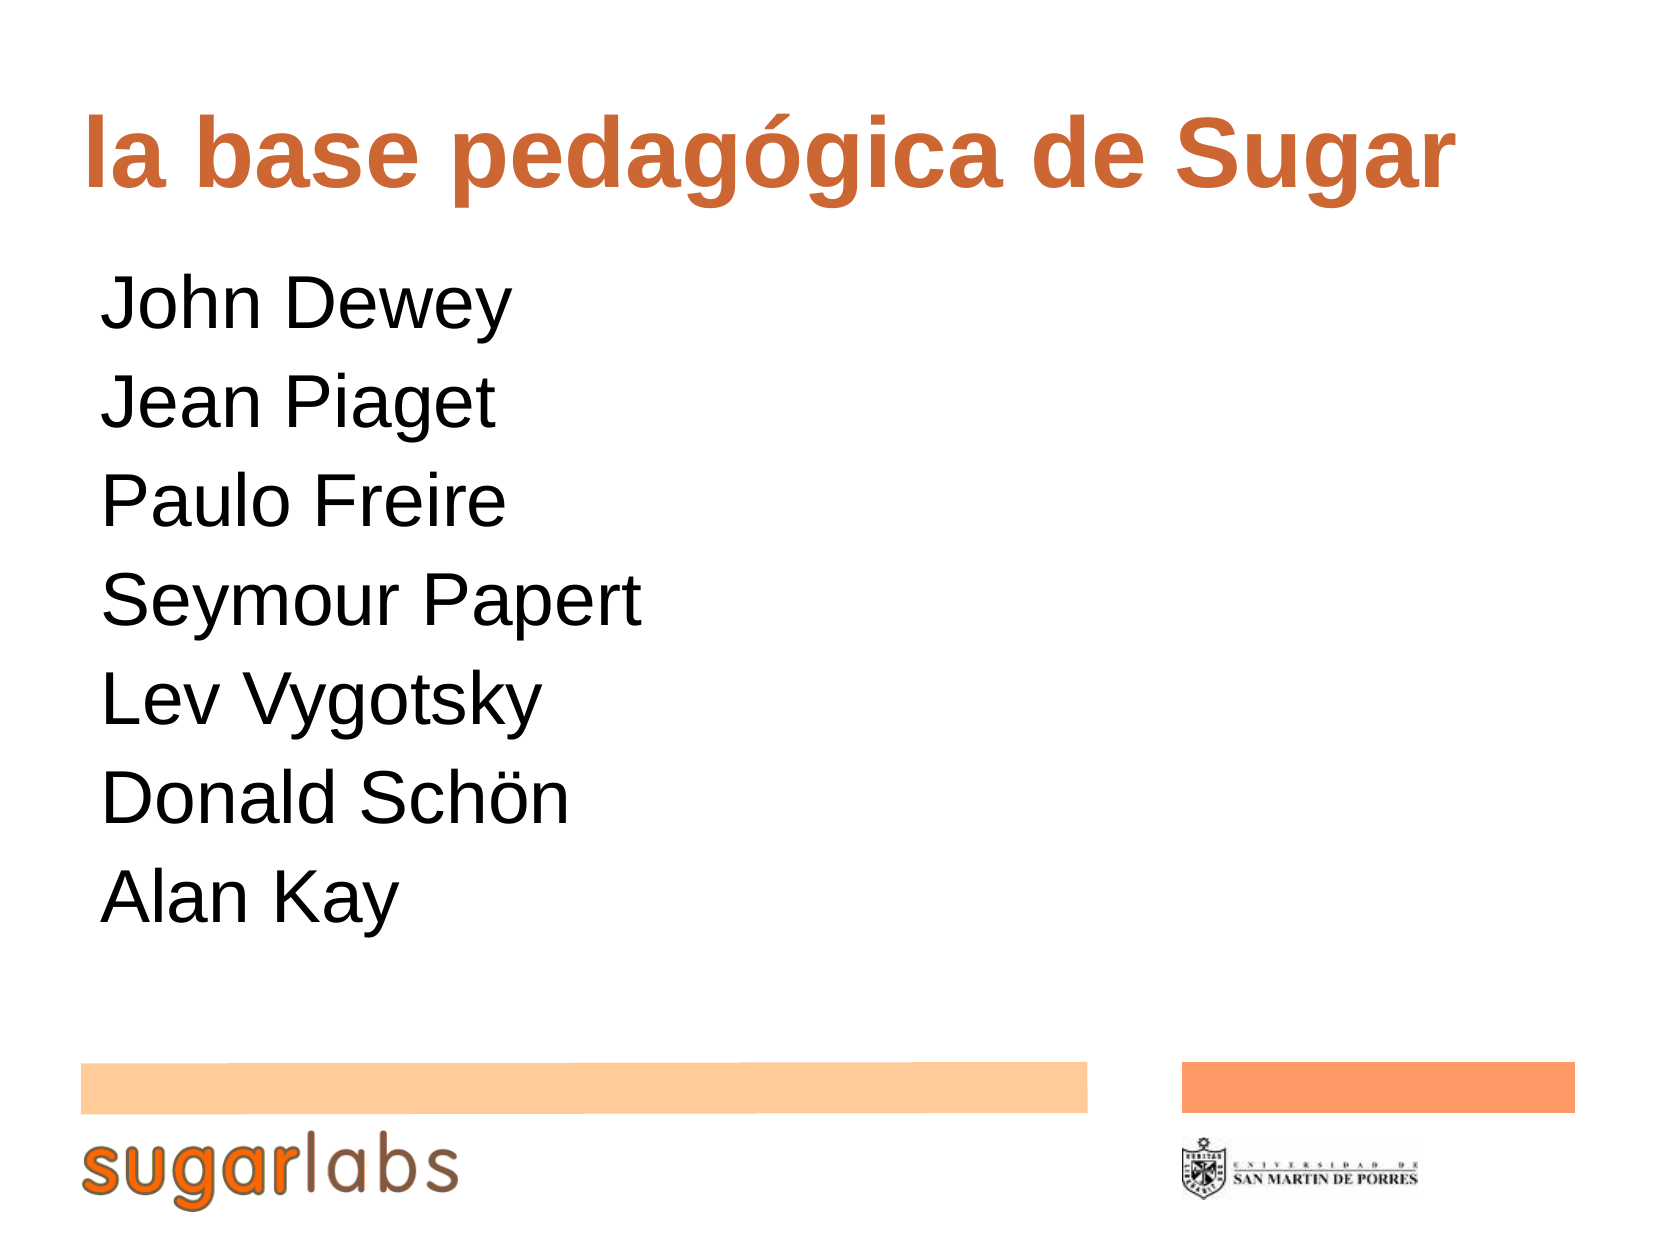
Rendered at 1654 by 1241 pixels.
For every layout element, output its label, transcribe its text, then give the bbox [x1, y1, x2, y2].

list John Dewey Jean Piaget Paulo Freire Seymour Papert Lev Vygotsky Donald Schön Alan Kay [82, 260, 1571, 1002]
picture [1182, 1137, 1418, 1200]
picture [82, 1130, 458, 1212]
title la base pedagógica de Sugar [82, 49, 1571, 257]
